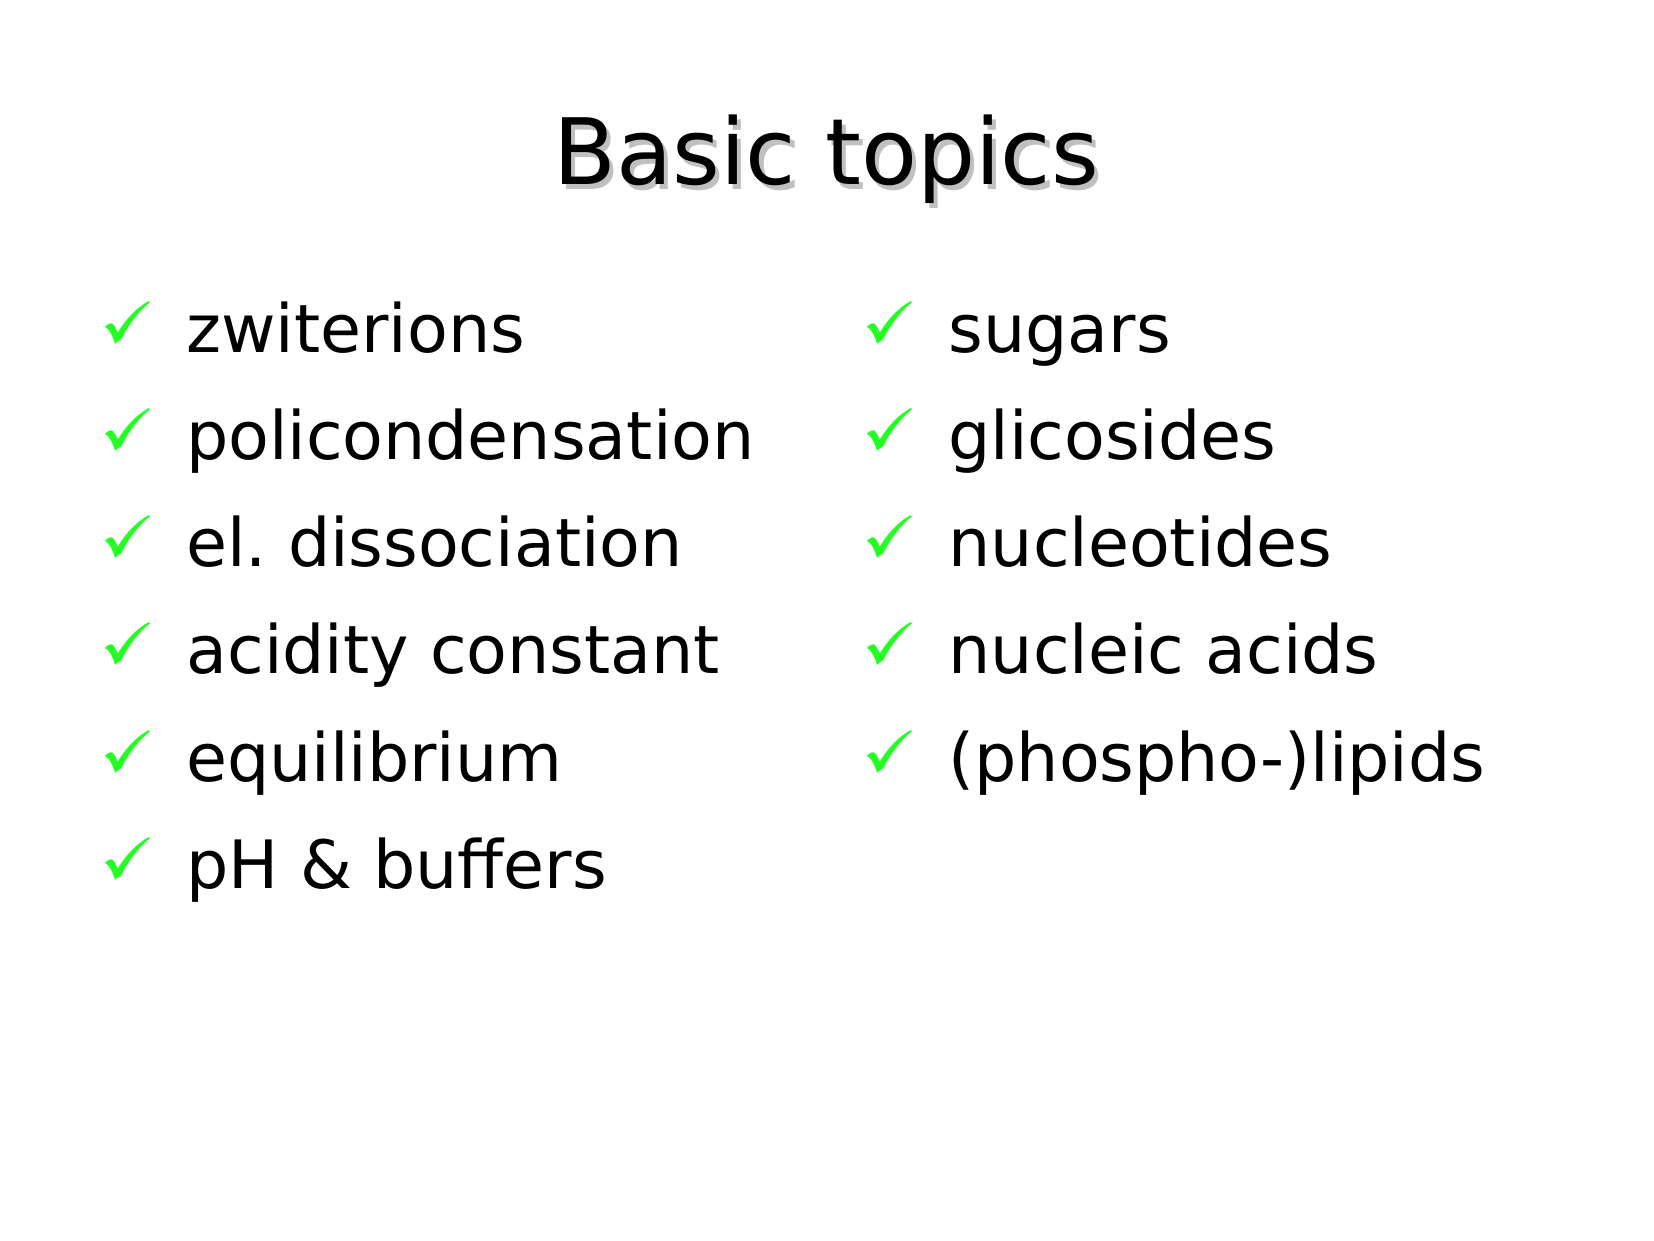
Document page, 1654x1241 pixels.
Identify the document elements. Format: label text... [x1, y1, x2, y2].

list  zwiterions  policondensation  el. dissociation  acidity constant  equilibrium  pH & buffers [82, 290, 809, 1109]
title Basic topics [82, 49, 1571, 257]
list  sugars  glicosides  nucleotides  nucleic acids  (phospho-)lipids [845, 290, 1572, 1109]
